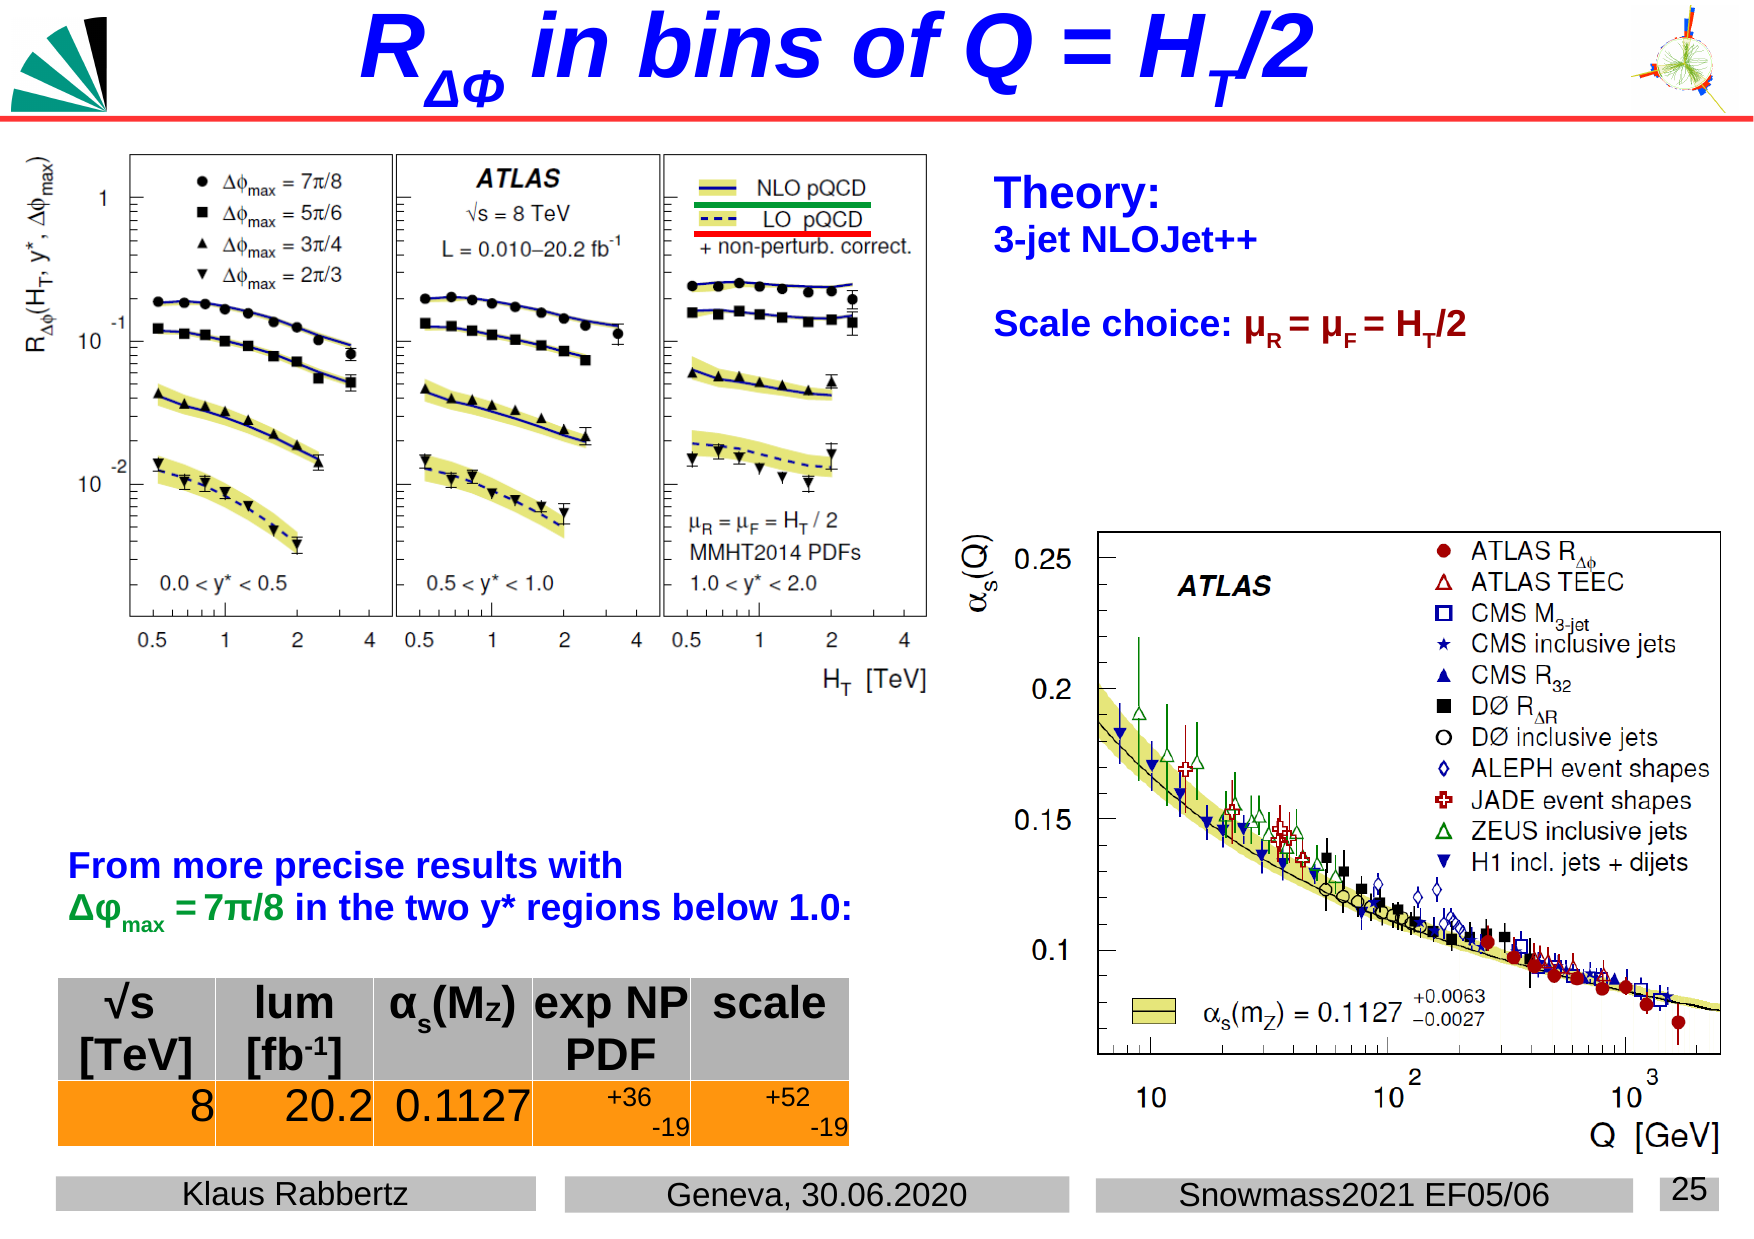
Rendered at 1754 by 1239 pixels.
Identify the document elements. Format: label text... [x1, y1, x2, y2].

title RΔΦ in bins of Q = HT/2 [129, 0, 1545, 119]
table_cell 20.2 [216, 1081, 373, 1146]
picture [957, 522, 1727, 1160]
table_header lum [fb-1] [216, 978, 373, 1080]
table_cell 0.1127 [374, 1081, 532, 1146]
table_cell +36-19 [533, 1081, 690, 1146]
table_header exp NP PDF [533, 978, 690, 1080]
picture [19, 145, 937, 701]
text_box From more precise results with Δφmax = 7π/8 in the two y* regions below 1.0: [56, 838, 959, 944]
table_header scale [691, 978, 849, 1080]
text_box Theory: 3-jet NLOJet++ Scale choice: μR = μF = HT/2 [981, 160, 1728, 359]
table_cell +52-19 [691, 1081, 849, 1146]
picture [1631, 5, 1739, 113]
table_header αs(MZ) [374, 978, 532, 1080]
table_header √s [TeV] [58, 978, 215, 1080]
picture [11, 17, 107, 113]
table_cell 8 [58, 1081, 215, 1146]
